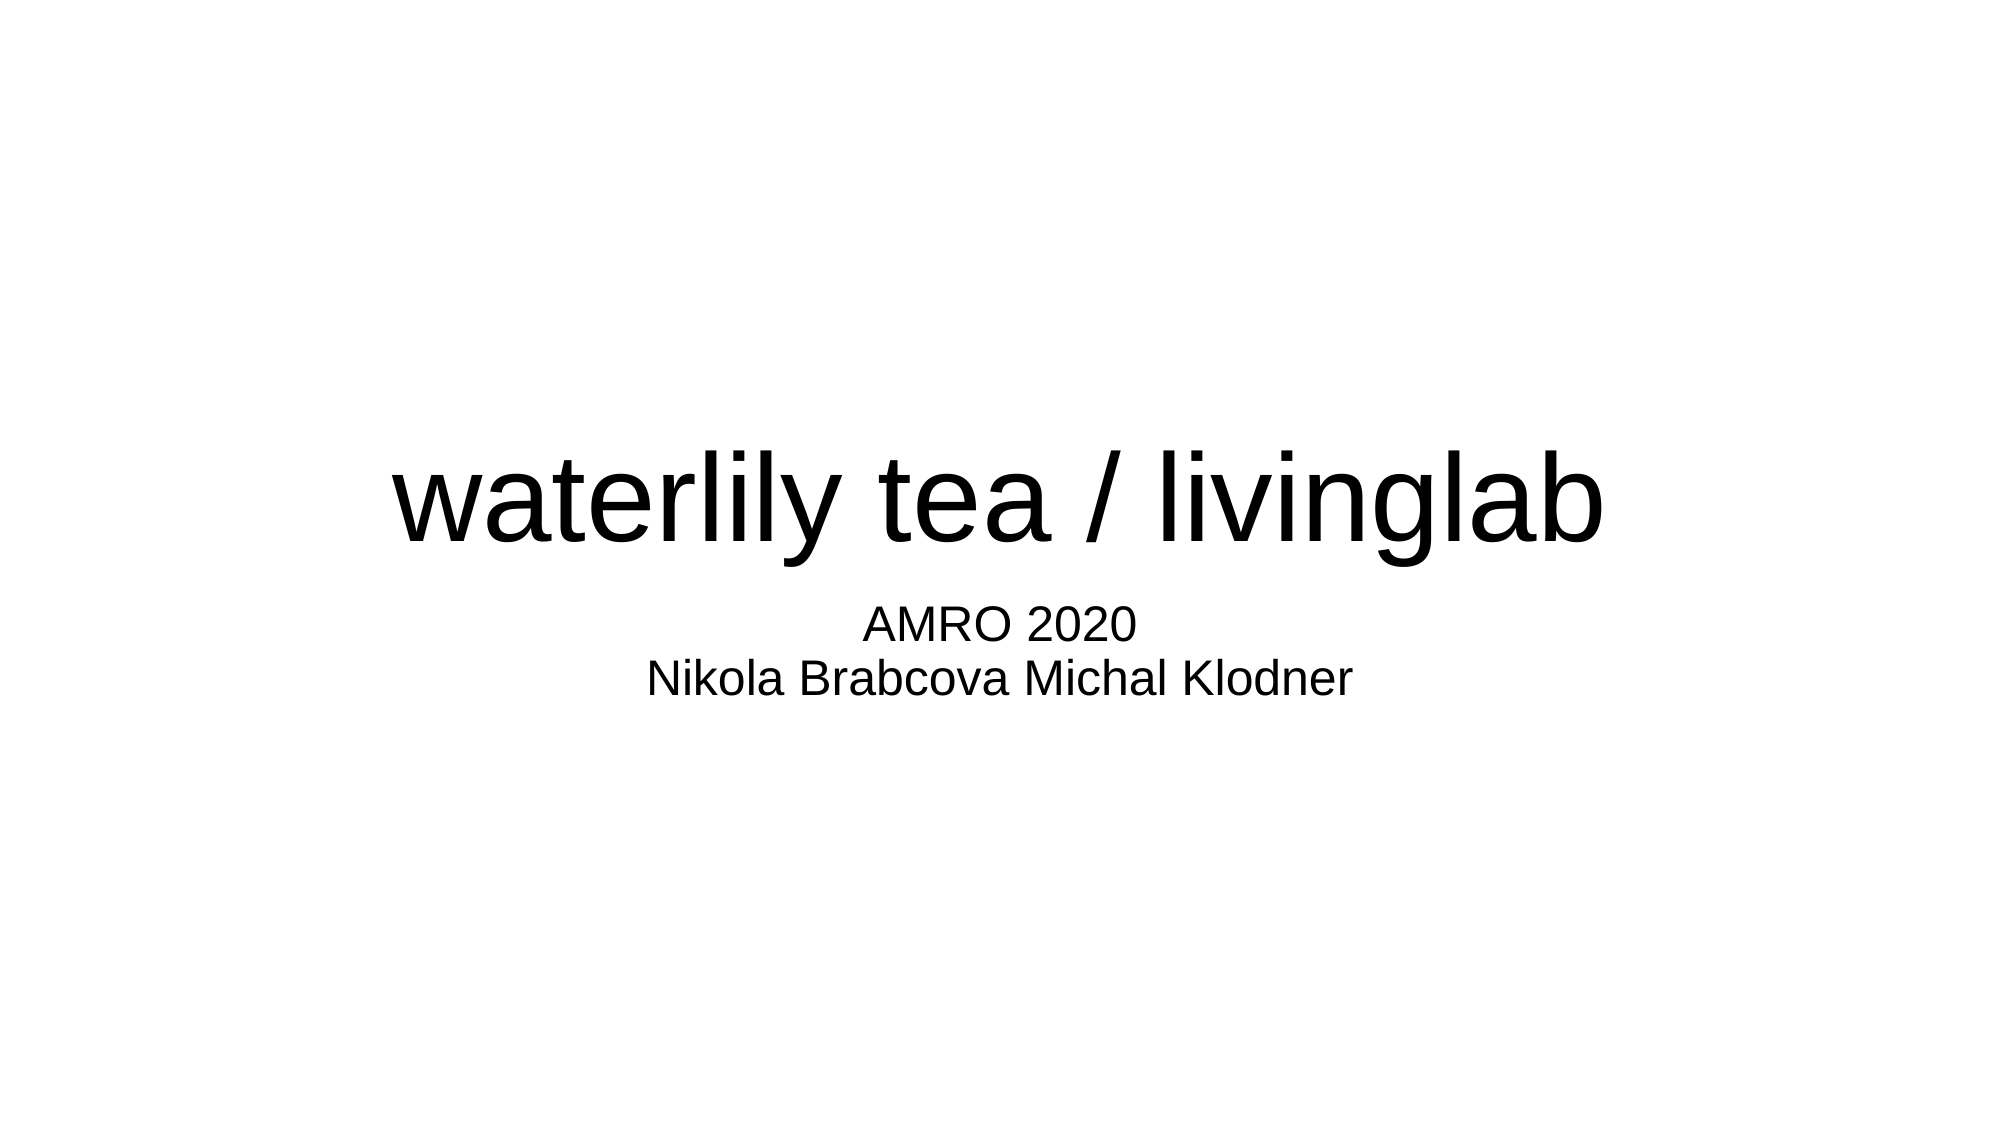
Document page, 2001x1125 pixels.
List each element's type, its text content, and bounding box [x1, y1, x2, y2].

subtitle AMRO 2020 Nikola Brabcova Michal Klodner [249, 590, 1750, 863]
title waterlily tea / livinglab [249, 184, 1750, 576]
